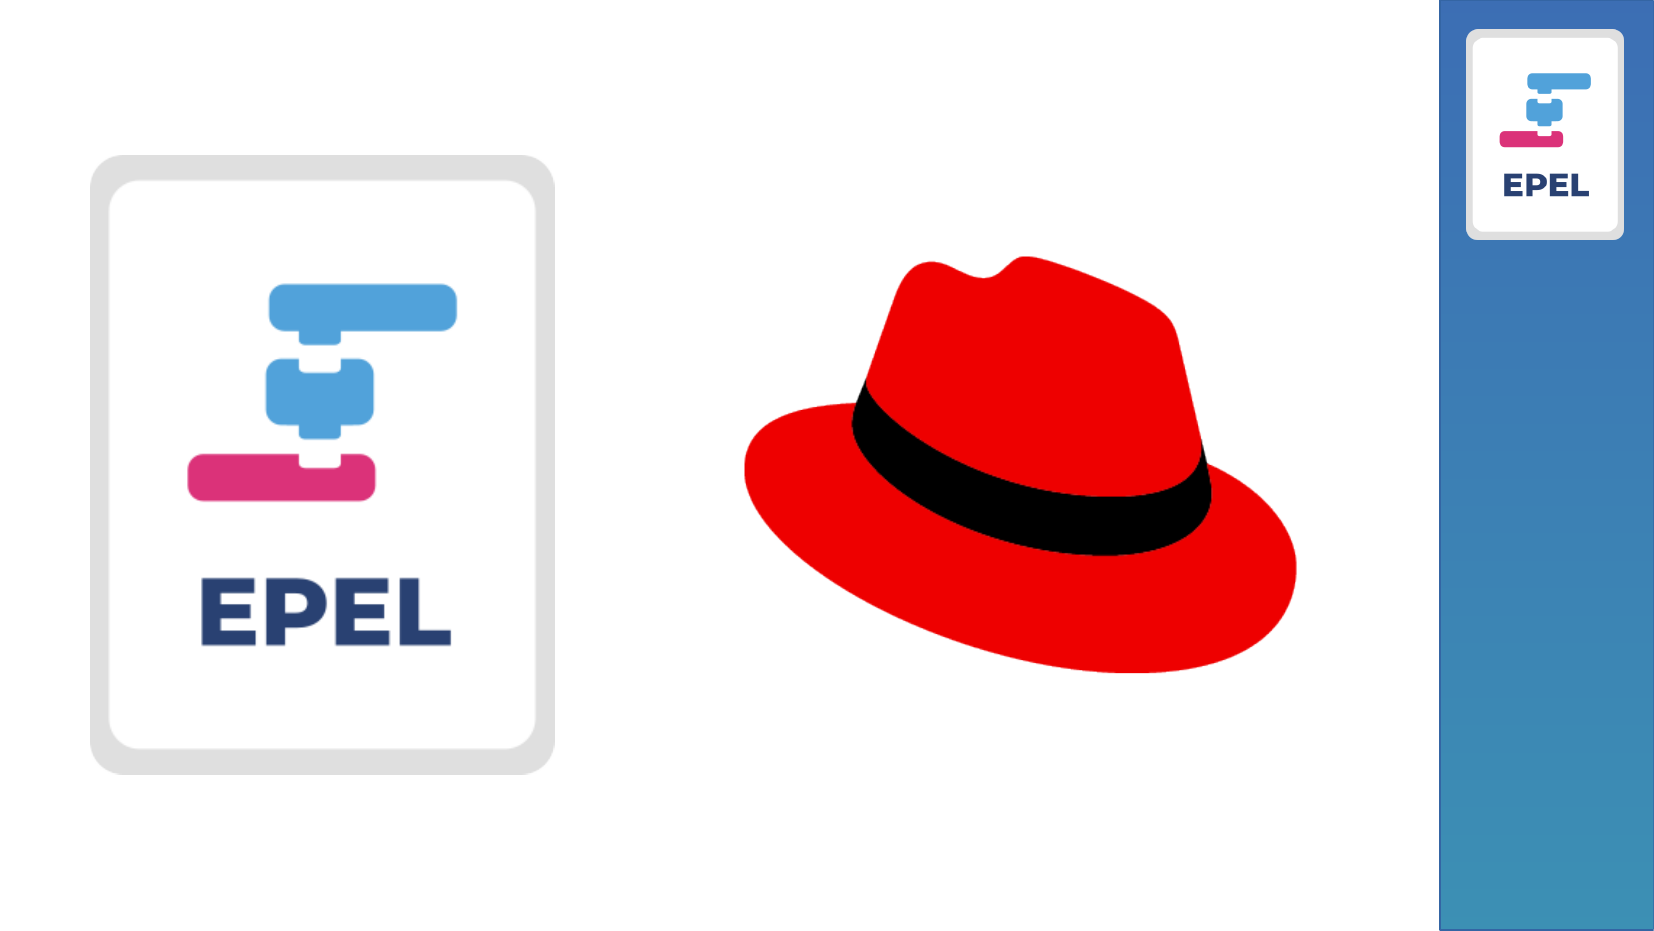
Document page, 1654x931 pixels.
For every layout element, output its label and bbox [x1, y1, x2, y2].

picture [90, 155, 555, 775]
picture [1466, 29, 1624, 240]
picture [743, 255, 1300, 676]
